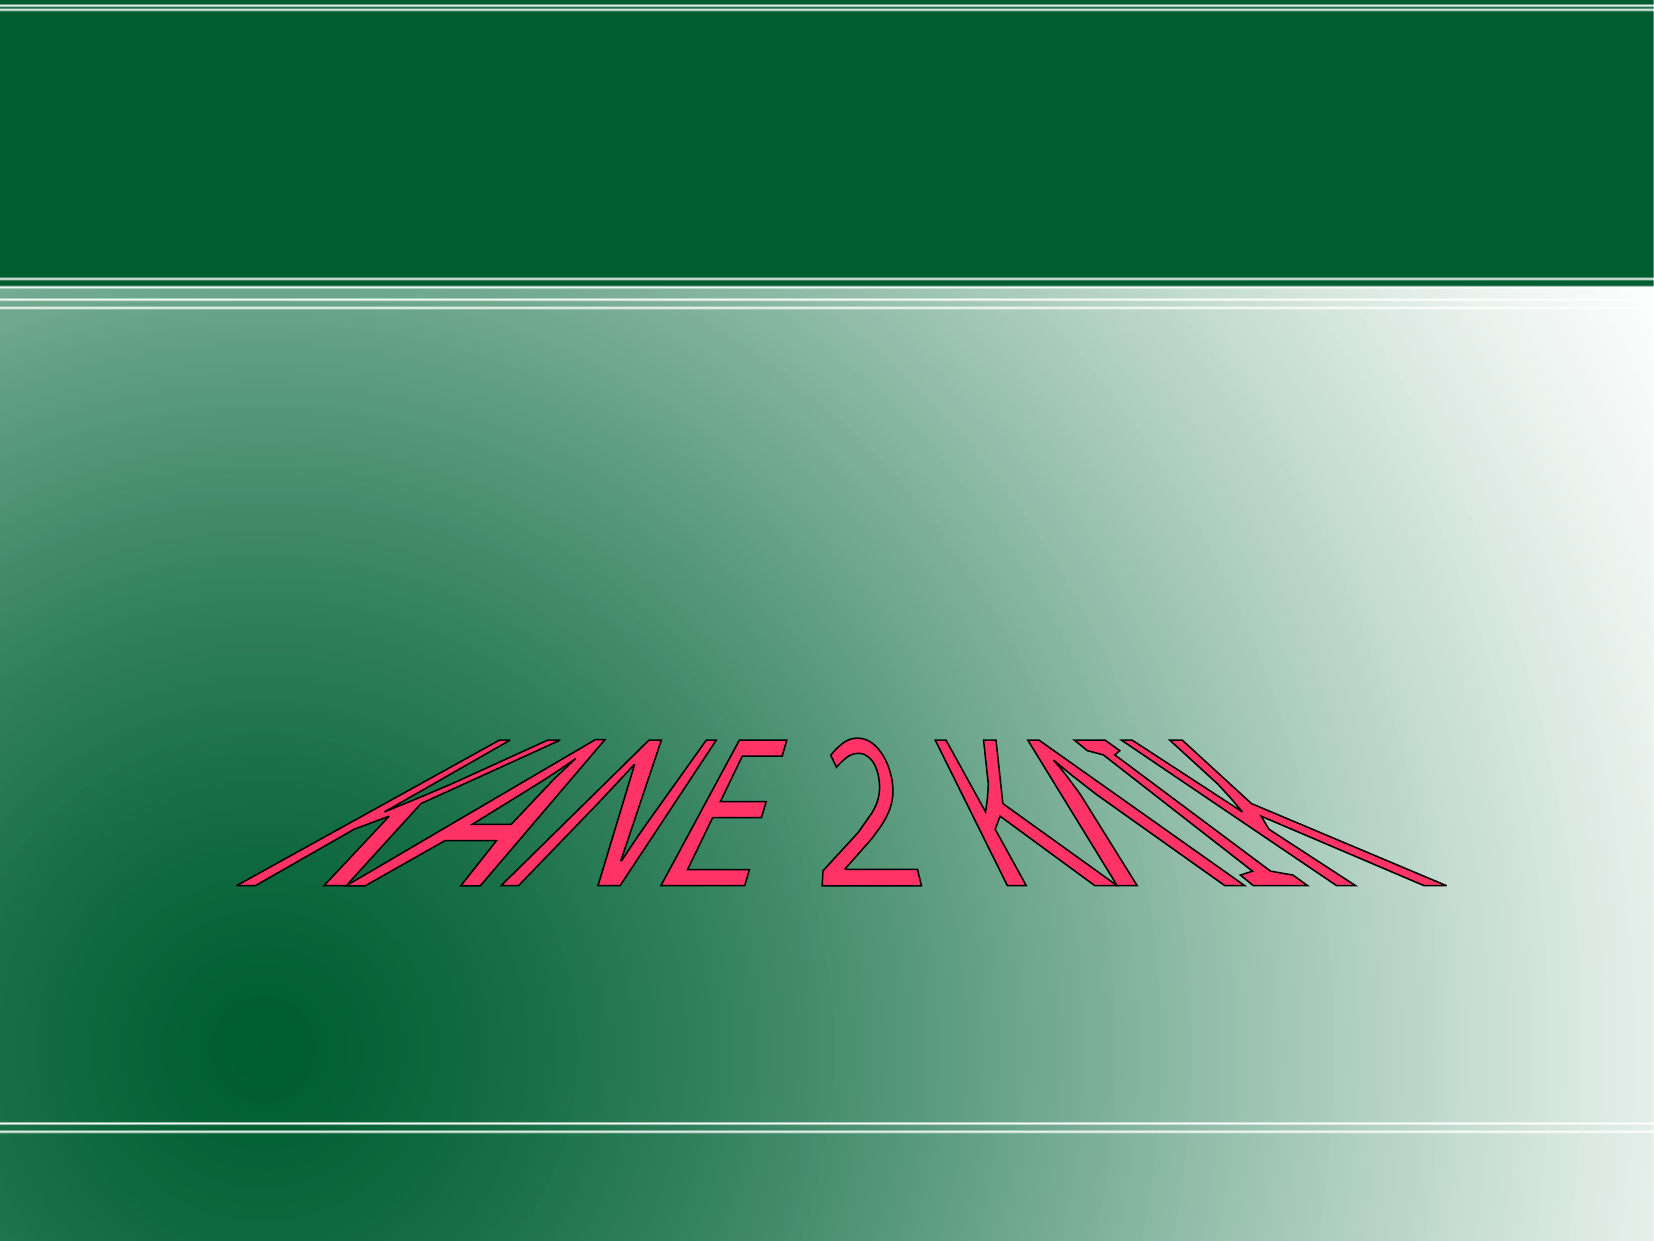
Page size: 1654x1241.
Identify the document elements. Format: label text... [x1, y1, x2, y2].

text_box ΚΑΝΕ 2 ΚΛΙΚ [822, 738, 922, 886]
text_box ΚΑΝΕ 2 ΚΛΙΚ [1074, 740, 1308, 886]
text_box ΚΑΝΕ 2 ΚΛΙΚ [501, 740, 717, 886]
text_box ΚΑΝΕ 2 ΚΛΙΚ [935, 740, 1245, 886]
picture [0, 0, 1654, 1241]
text_box ΚΑΝΕ 2 ΚΛΙΚ [660, 740, 787, 886]
text_box ΚΑΝΕ 2 ΚΛΙΚ [236, 739, 605, 886]
text_box ΚΑΝΕ 2 ΚΛΙΚ [1121, 740, 1447, 886]
